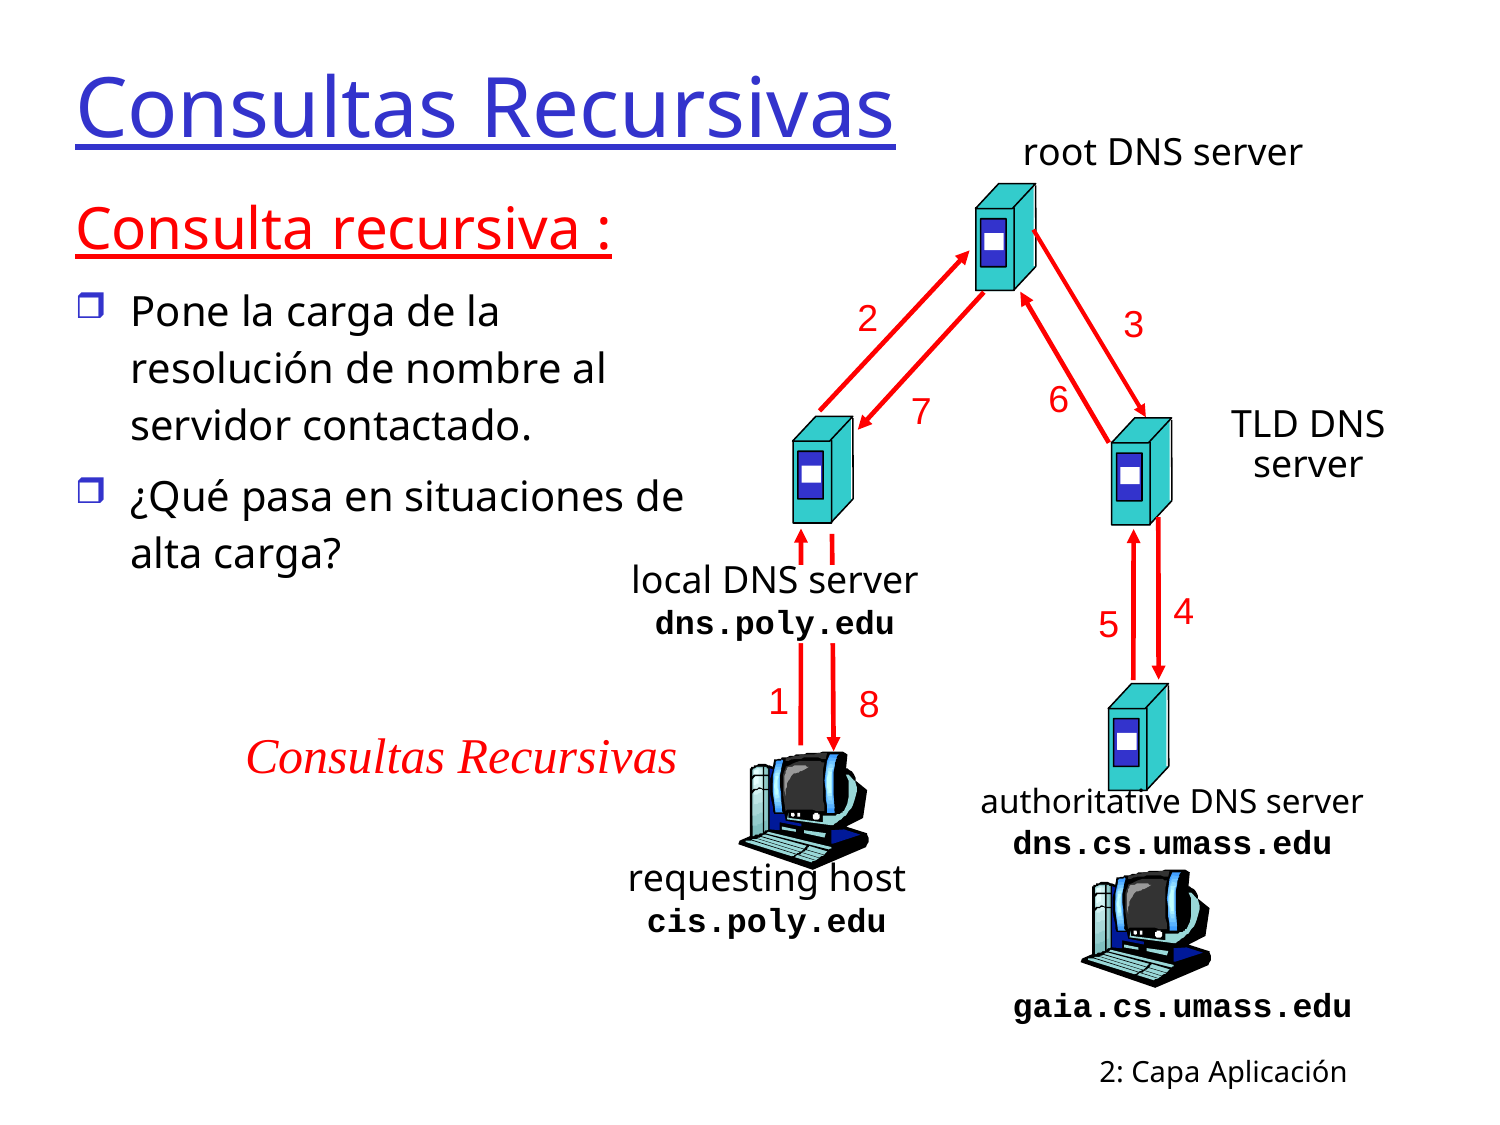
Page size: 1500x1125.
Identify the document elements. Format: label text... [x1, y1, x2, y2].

text_box [1080, 869, 1211, 988]
text_box 6 [1068, 367, 1084, 393]
list Consulta recursiva : Pone la carga de la resolución de nombre al servidor contactado. ¿Qué pasa en situaciones de alta carga? [75, 187, 711, 635]
text_box requesting host cis.poly.edu [612, 851, 922, 948]
text_box [738, 751, 869, 870]
title Consultas Recursivas [75, 23, 1426, 188]
text_box 1 [753, 669, 805, 731]
text_box [1111, 417, 1170, 526]
text_box gaia.cs.umass.edu [997, 980, 1368, 1034]
text_box 7 [895, 379, 947, 441]
text_box local DNS server dns.poly.edu [616, 553, 934, 650]
text_box Consultas Recursivas [230, 716, 693, 792]
text_box 3 [1108, 292, 1159, 353]
text_box [792, 416, 853, 524]
text_box TLD DNS server [1170, 397, 1447, 494]
text_box 8 [844, 672, 895, 734]
text_box 4 [1161, 579, 1209, 641]
text_box 5 [1083, 592, 1131, 653]
text_box authoritative DNS server dns.cs.umass.edu [965, 777, 1380, 869]
text_box [975, 188, 1034, 292]
text_box 6 [1033, 367, 1084, 428]
text_box [1108, 683, 1169, 777]
text_box 2 [842, 286, 894, 348]
